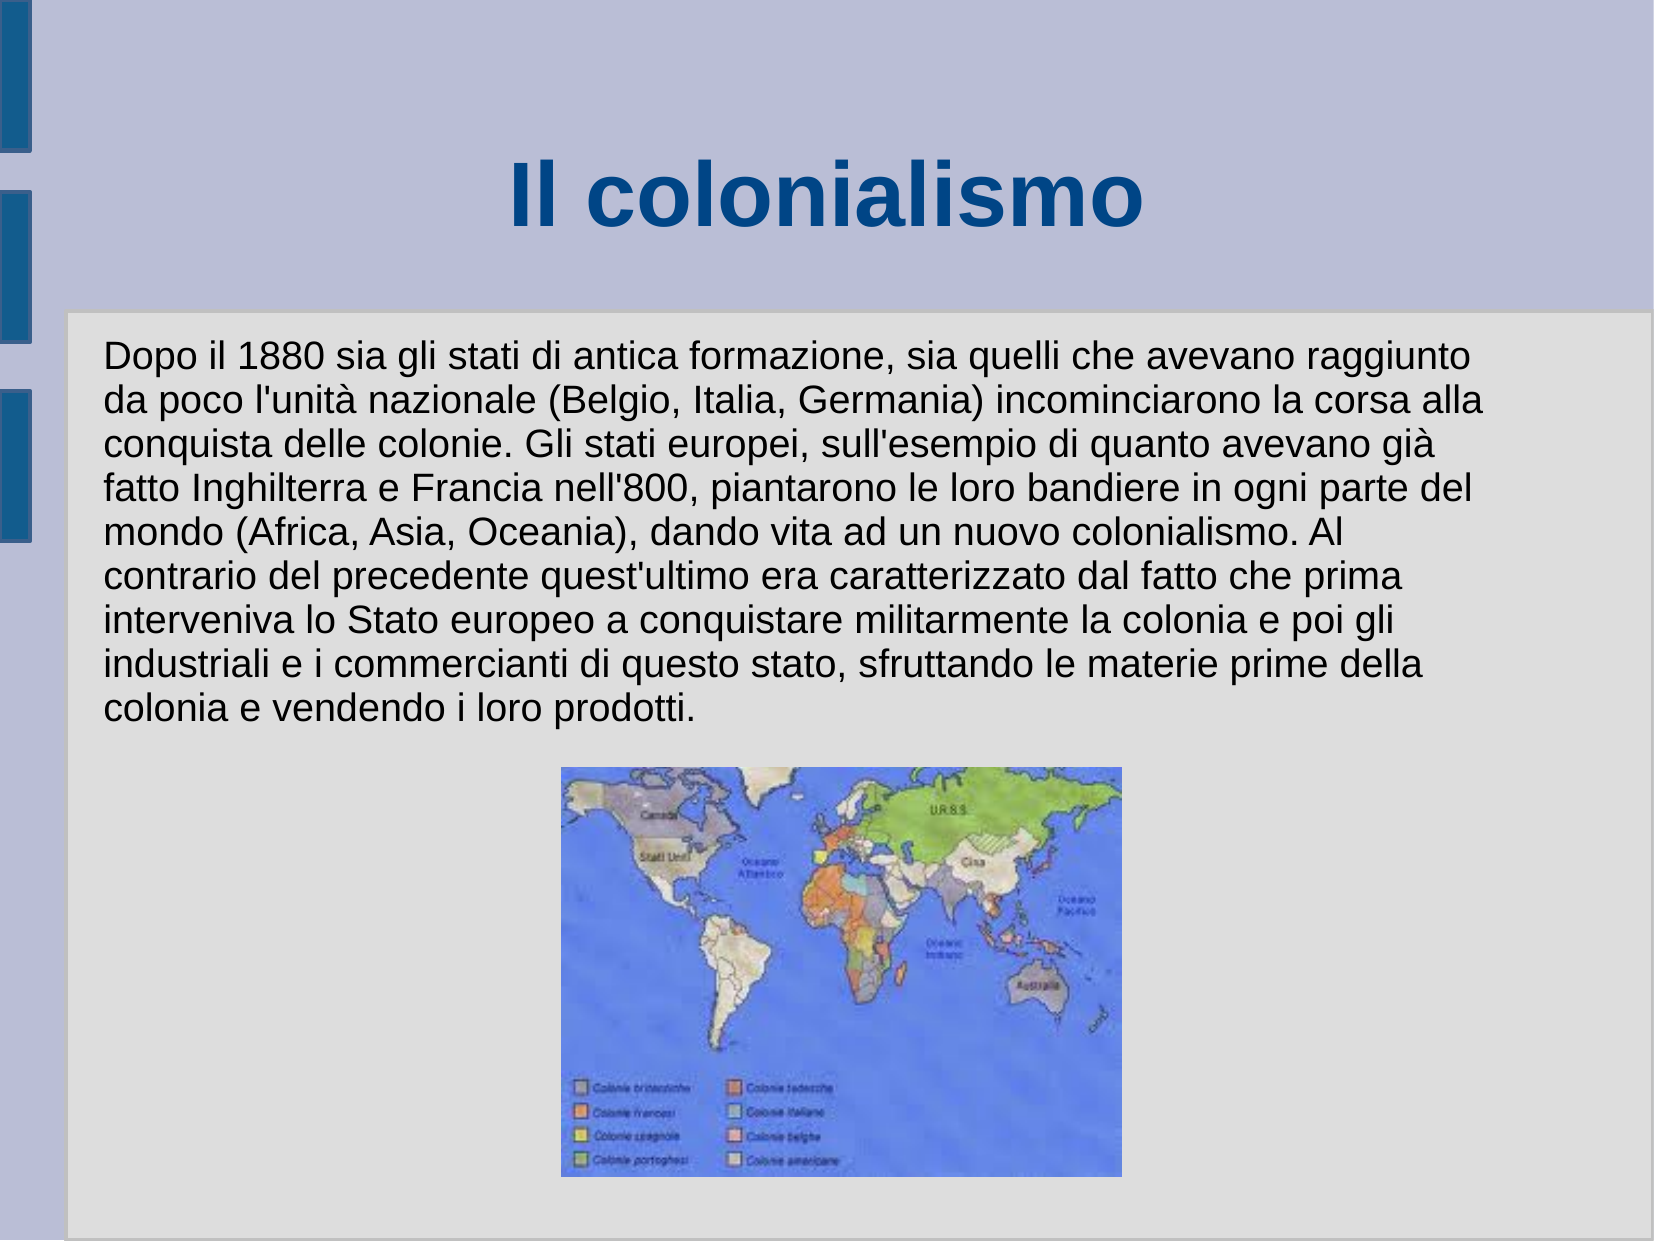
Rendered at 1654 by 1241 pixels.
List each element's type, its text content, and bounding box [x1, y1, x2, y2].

picture [561, 767, 1122, 1177]
title Il colonialismo [121, 98, 1534, 291]
list Dopo il 1880 sia gli stati di antica formazione, sia quelli che avevano raggiunto da poco l'unità nazionale (Belgio, Italia, Germania) incominciarono la corsa alla conquista delle colonie. Gli stati europei, sull'esempio di quanto avevano già fatto Inghilterra e Francia nell'800, piantarono le loro bandiere in ogni parte del mondo (Africa, Asia, Oceania), dando vita ad un nuovo colonialismo. Al contrario del precedente quest'ultimo era caratterizzato dal fatto che prima interveniva lo Stato europeo a conquistare militarmente la colonia e poi gli industriali e i commercianti di questo stato, sfruttando le materie prime della colonia e vendendo i loro prodotti. [88, 326, 1501, 1093]
